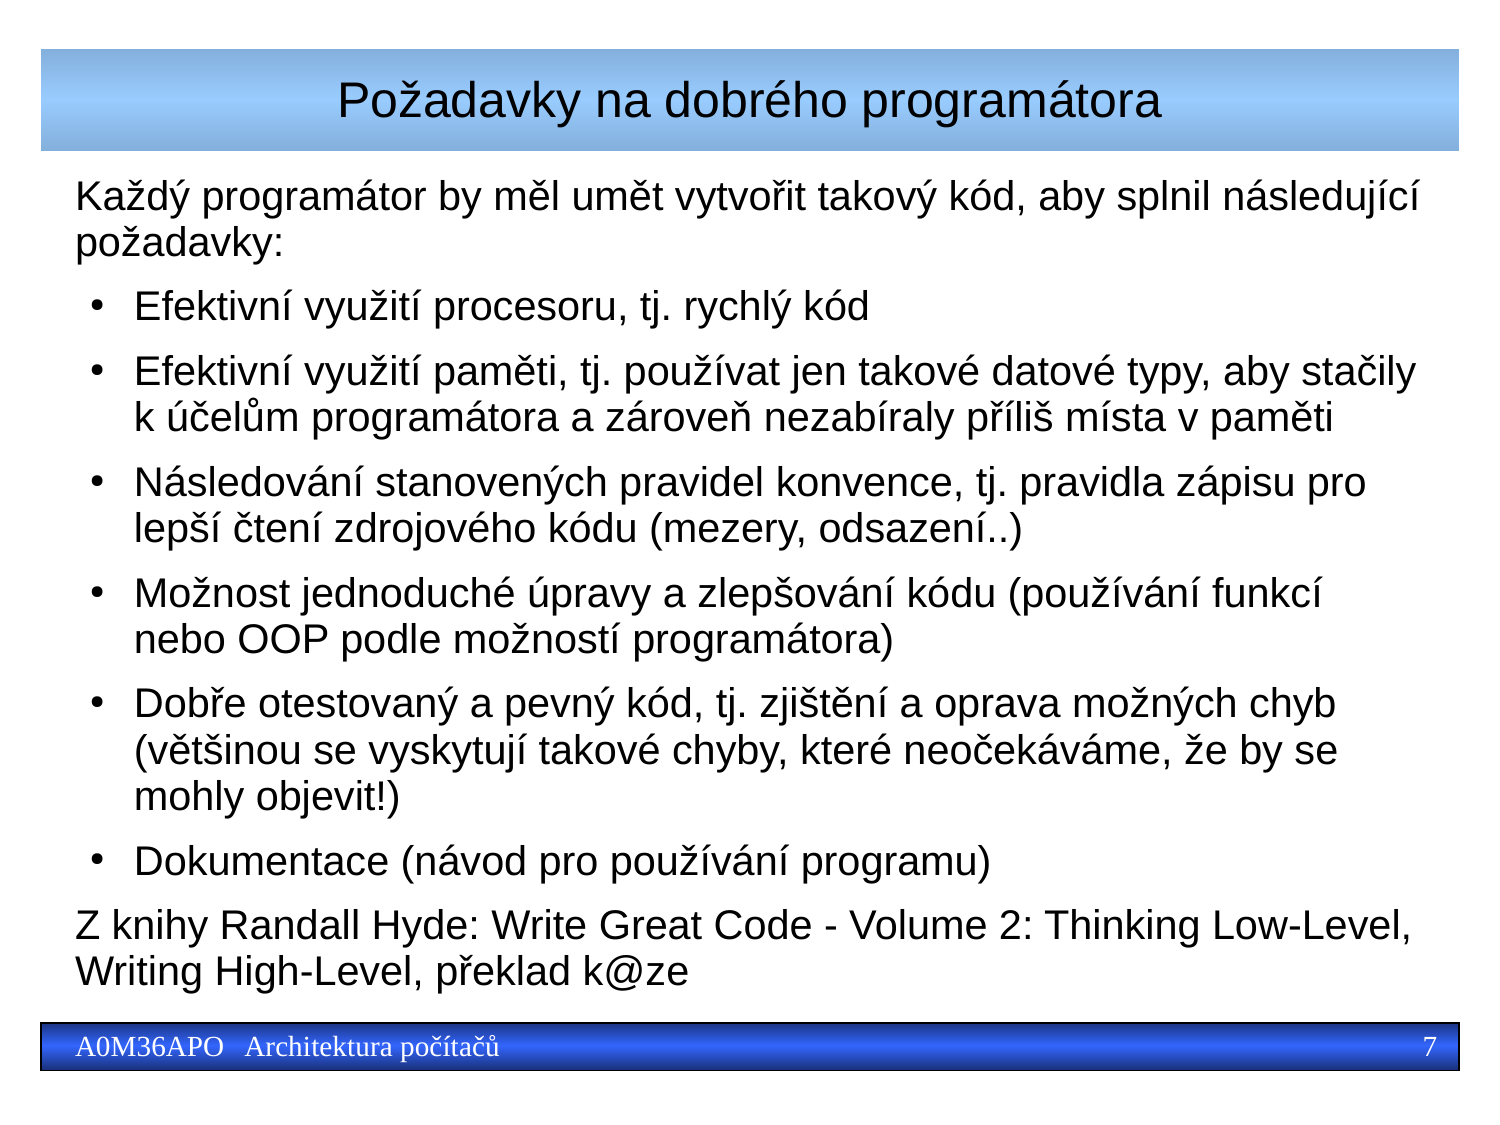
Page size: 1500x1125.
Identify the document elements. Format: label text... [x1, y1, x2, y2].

title Požadavky na dobrého programátora [41, 49, 1459, 151]
list Každý programátor by měl umět vytvořit takový kód, aby splnil následující požadavky: Efektivní využití procesoru, tj. rychlý kód Efektivní využití paměti, tj. používat jen takové datové typy, aby stačily k účelům programátora a zároveň nezabíraly příliš místa v paměti Následování stanovených pravidel konvence, tj. pravidla zápisu pro lepší čtení zdrojového kódu (mezery, odsazení..) Možnost jednoduché úpravy a zlepšování kódu (používání funkcí nebo OOP podle možností programátora) Dobře otestovaný a pevný kód, tj. zjištění a oprava možných chyb (většinou se vyskytují takové chyby, které neočekáváme, že by se mohly objevit!) Dokumentace (návod pro používání programu) Z knihy Randall Hyde: Write Great Code - Volume 2: Thinking Low-Level, Writing High-Level, překlad k@ze [75, 172, 1426, 1013]
